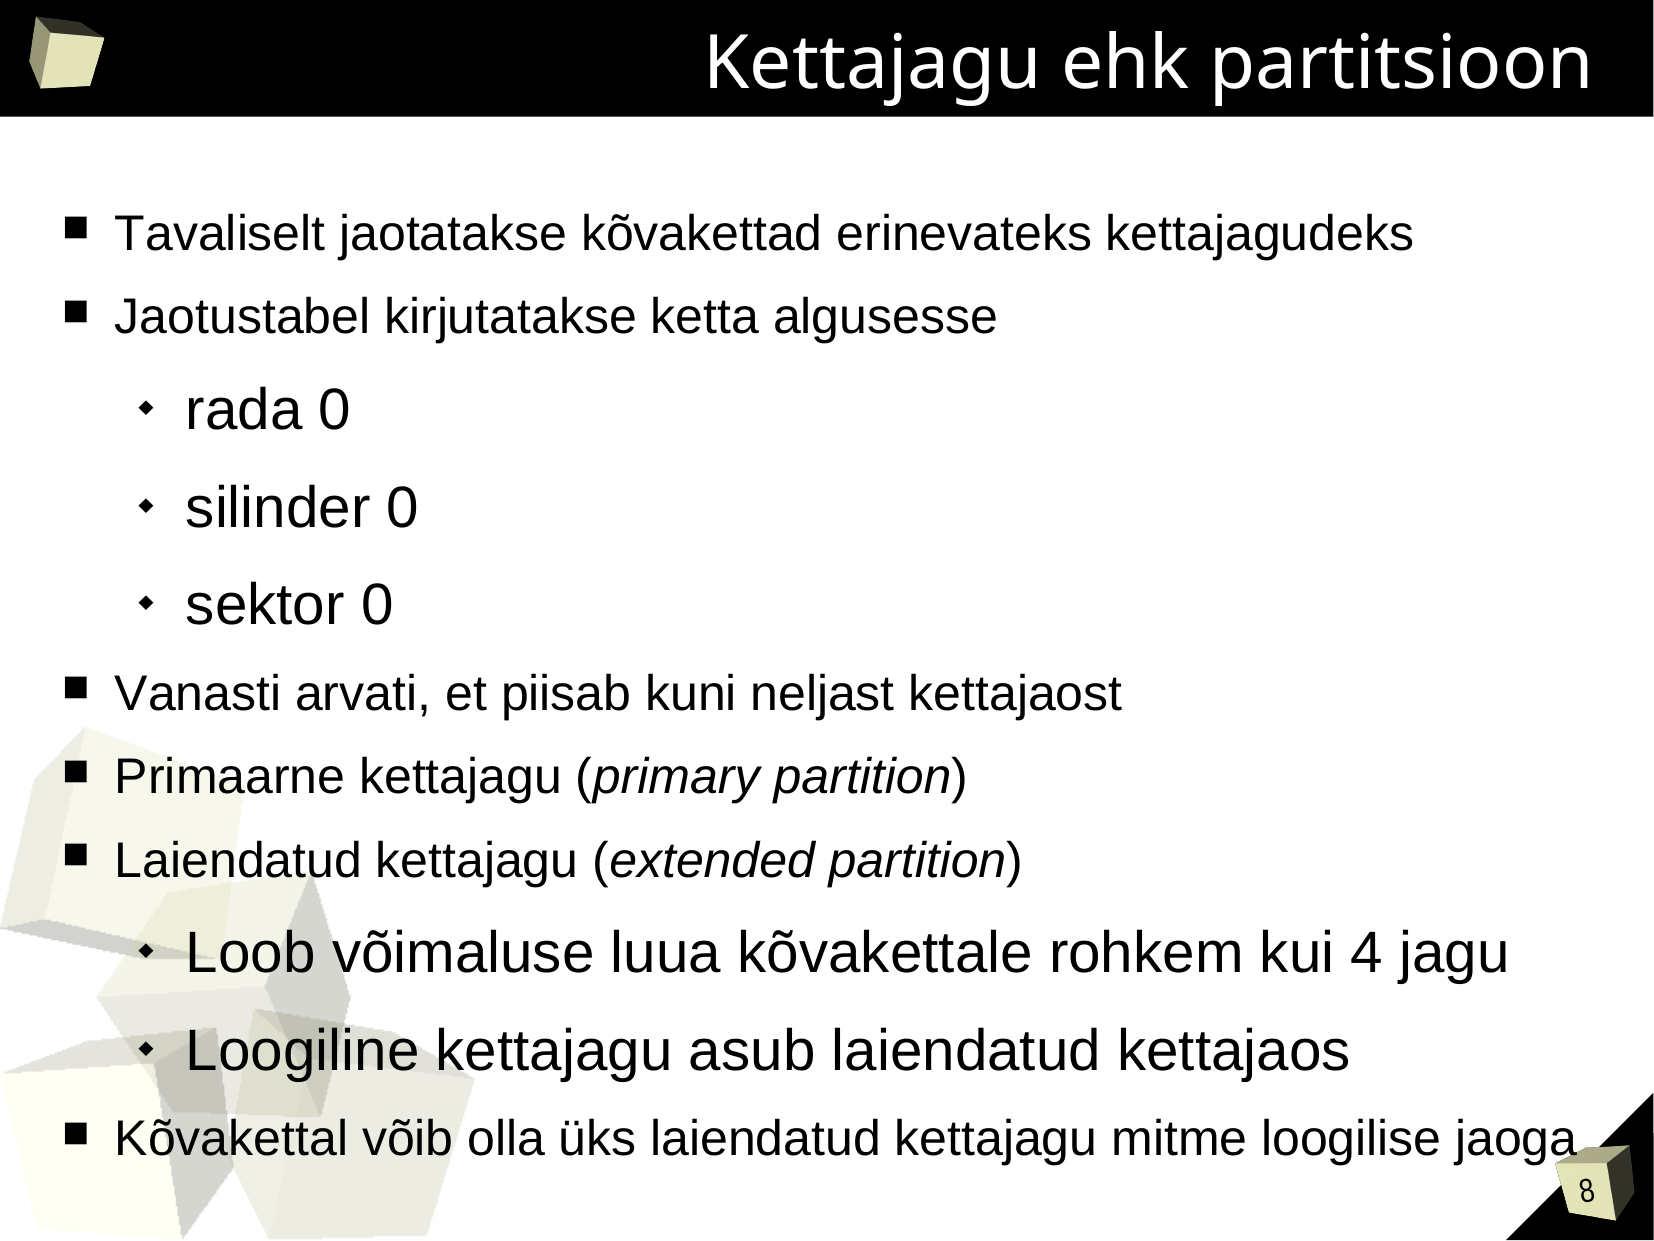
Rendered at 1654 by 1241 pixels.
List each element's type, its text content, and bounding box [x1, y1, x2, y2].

picture [0, 726, 477, 1241]
title Kettajagu ehk partitsioon [118, 0, 1595, 119]
list Tavaliselt jaotatakse kõvakettad erinevateks kettajagudeks Jaotustabel kirjutatakse ketta algusesse rada 0 silinder 0 sektor 0 Vanasti arvati, et piisab kuni neljast kettajaost Primaarne kettajagu (primary partition) Laiendatud kettajagu (extended partition) Loob võimaluse luua kõvakettale rohkem kui 4 jagu Loogiline kettajagu asub laiendatud kettajaos Kõvakettal võib olla üks laiendatud kettajagu mitme loogilise jaoga [44, 177, 1611, 1214]
